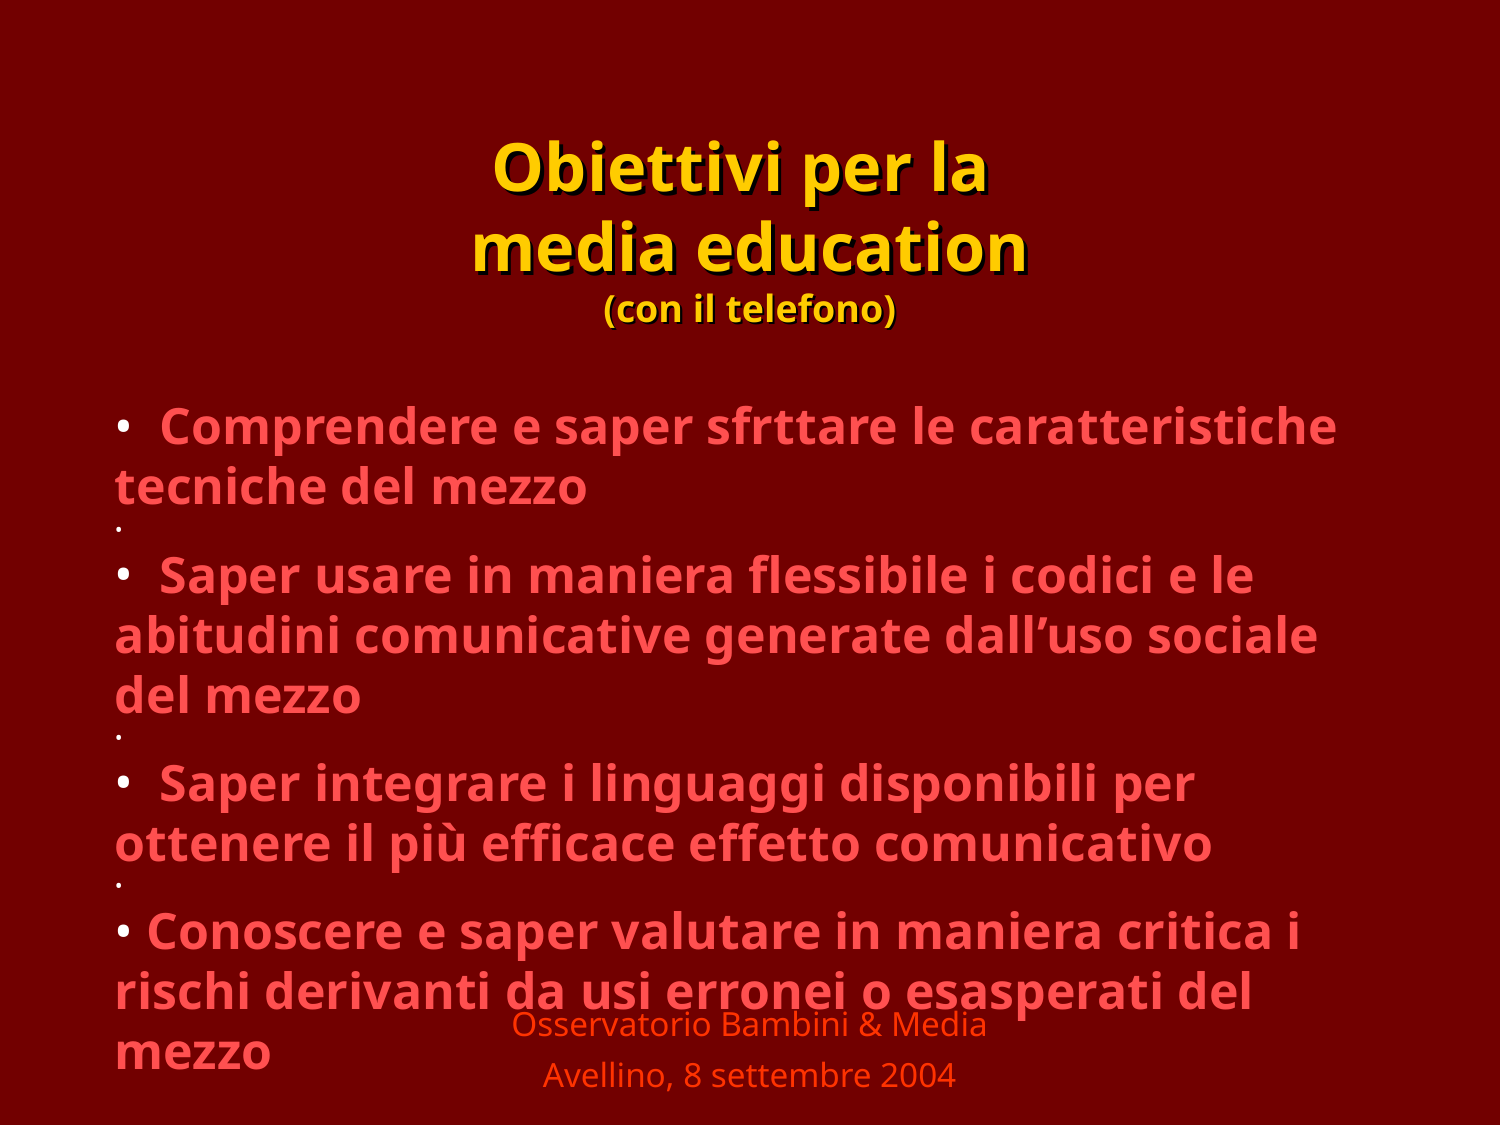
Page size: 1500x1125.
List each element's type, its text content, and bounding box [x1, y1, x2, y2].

text_box Osservatorio Bambini & Media Avellino, 8 settembre 2004 [24, 1012, 1475, 1100]
text_box Comprendere e saper sfrttare le caratteristiche tecniche del mezzo Saper usare in maniera flessibile i codici e le abitudini comunicative generate dall’uso sociale del mezzo Saper integrare i linguaggi disponibili per ottenere il più efficace effetto comunicativo Conoscere e saper valutare in maniera critica i rischi derivanti da usi erronei o esasperati del mezzo [100, 387, 1388, 1012]
text_box Obiettivi per la media education (con il telefono) [137, 117, 1362, 337]
